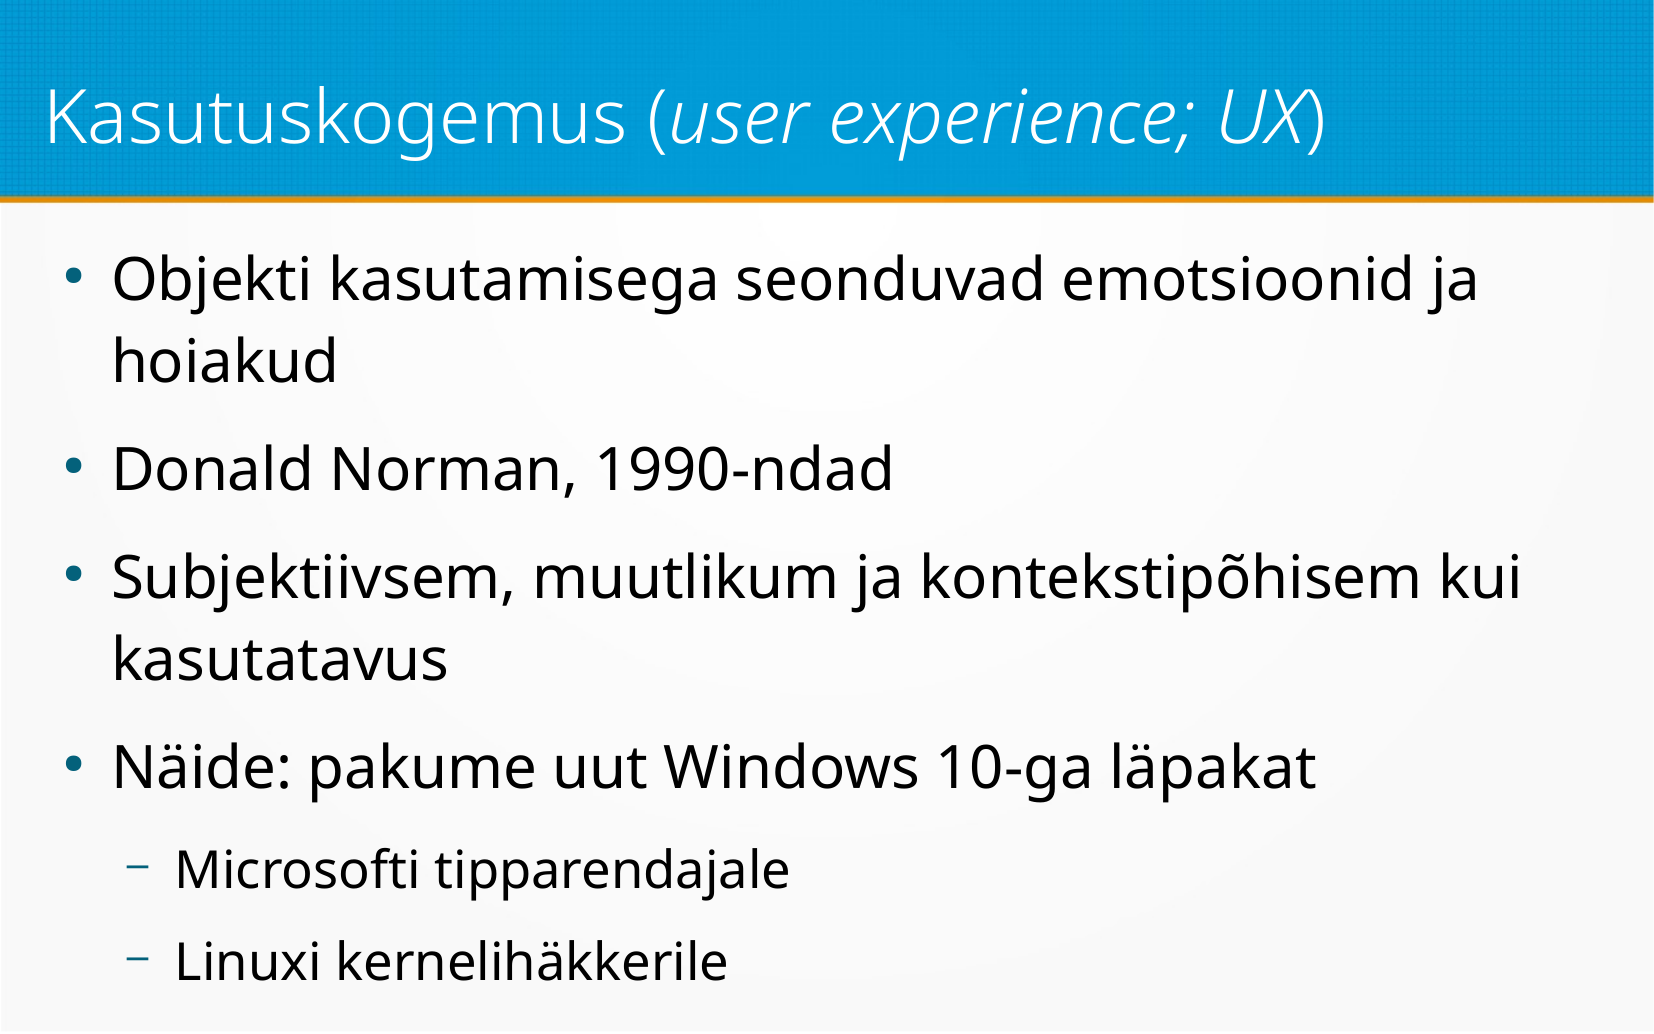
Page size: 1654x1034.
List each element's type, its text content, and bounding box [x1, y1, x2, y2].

list Objekti kasutamisega seonduvad emotsioonid ja hoiakud Donald Norman, 1990-ndad Subjektiivsem, muutlikum ja kontekstipõhisem kui kasutatavus Näide: pakume uut Windows 10-ga läpakat Microsofti tipparendajale Linuxi kernelihäkkerile [47, 236, 1607, 1002]
title Kasutuskogemus (user experience; UX) [43, 0, 1619, 166]
picture [0, 195, 1654, 1034]
